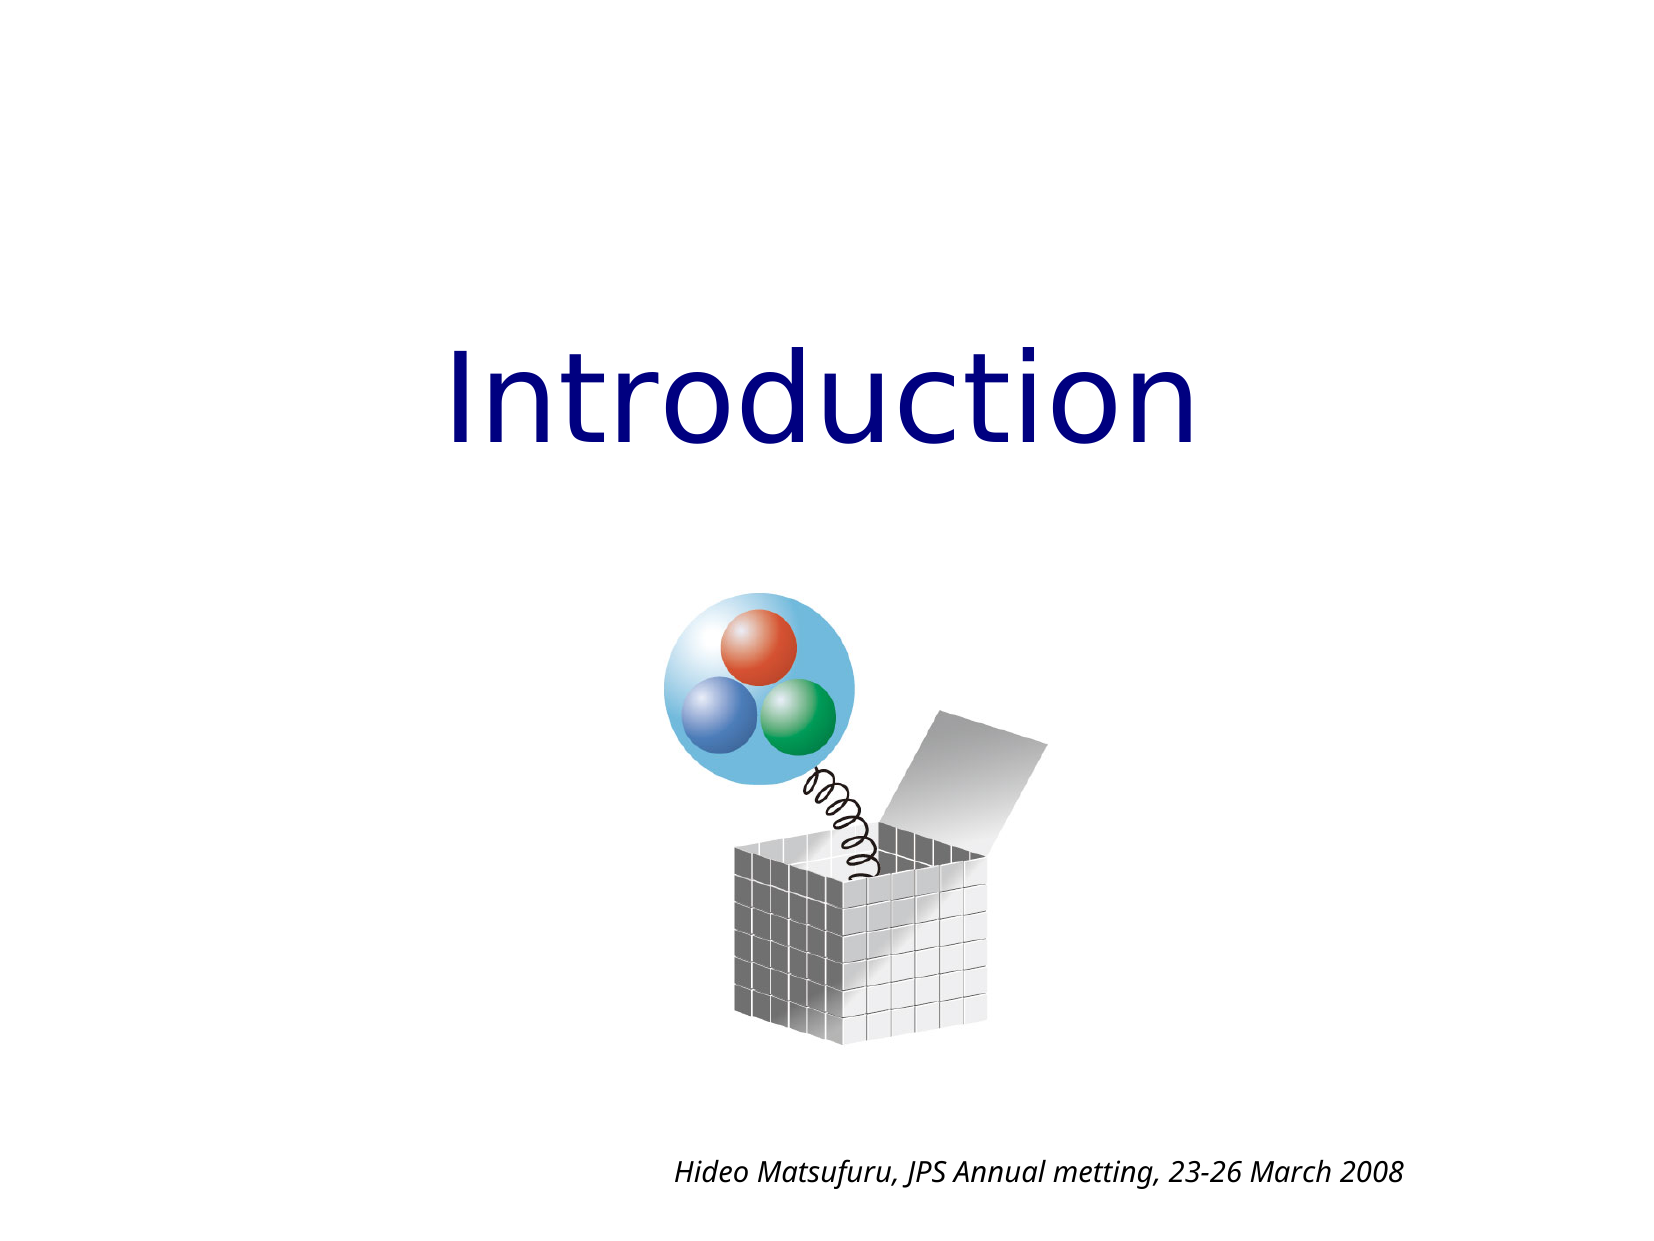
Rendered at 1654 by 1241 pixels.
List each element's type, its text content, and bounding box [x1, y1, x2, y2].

text_box Introduction [442, 326, 1203, 473]
picture [649, 575, 1063, 1063]
